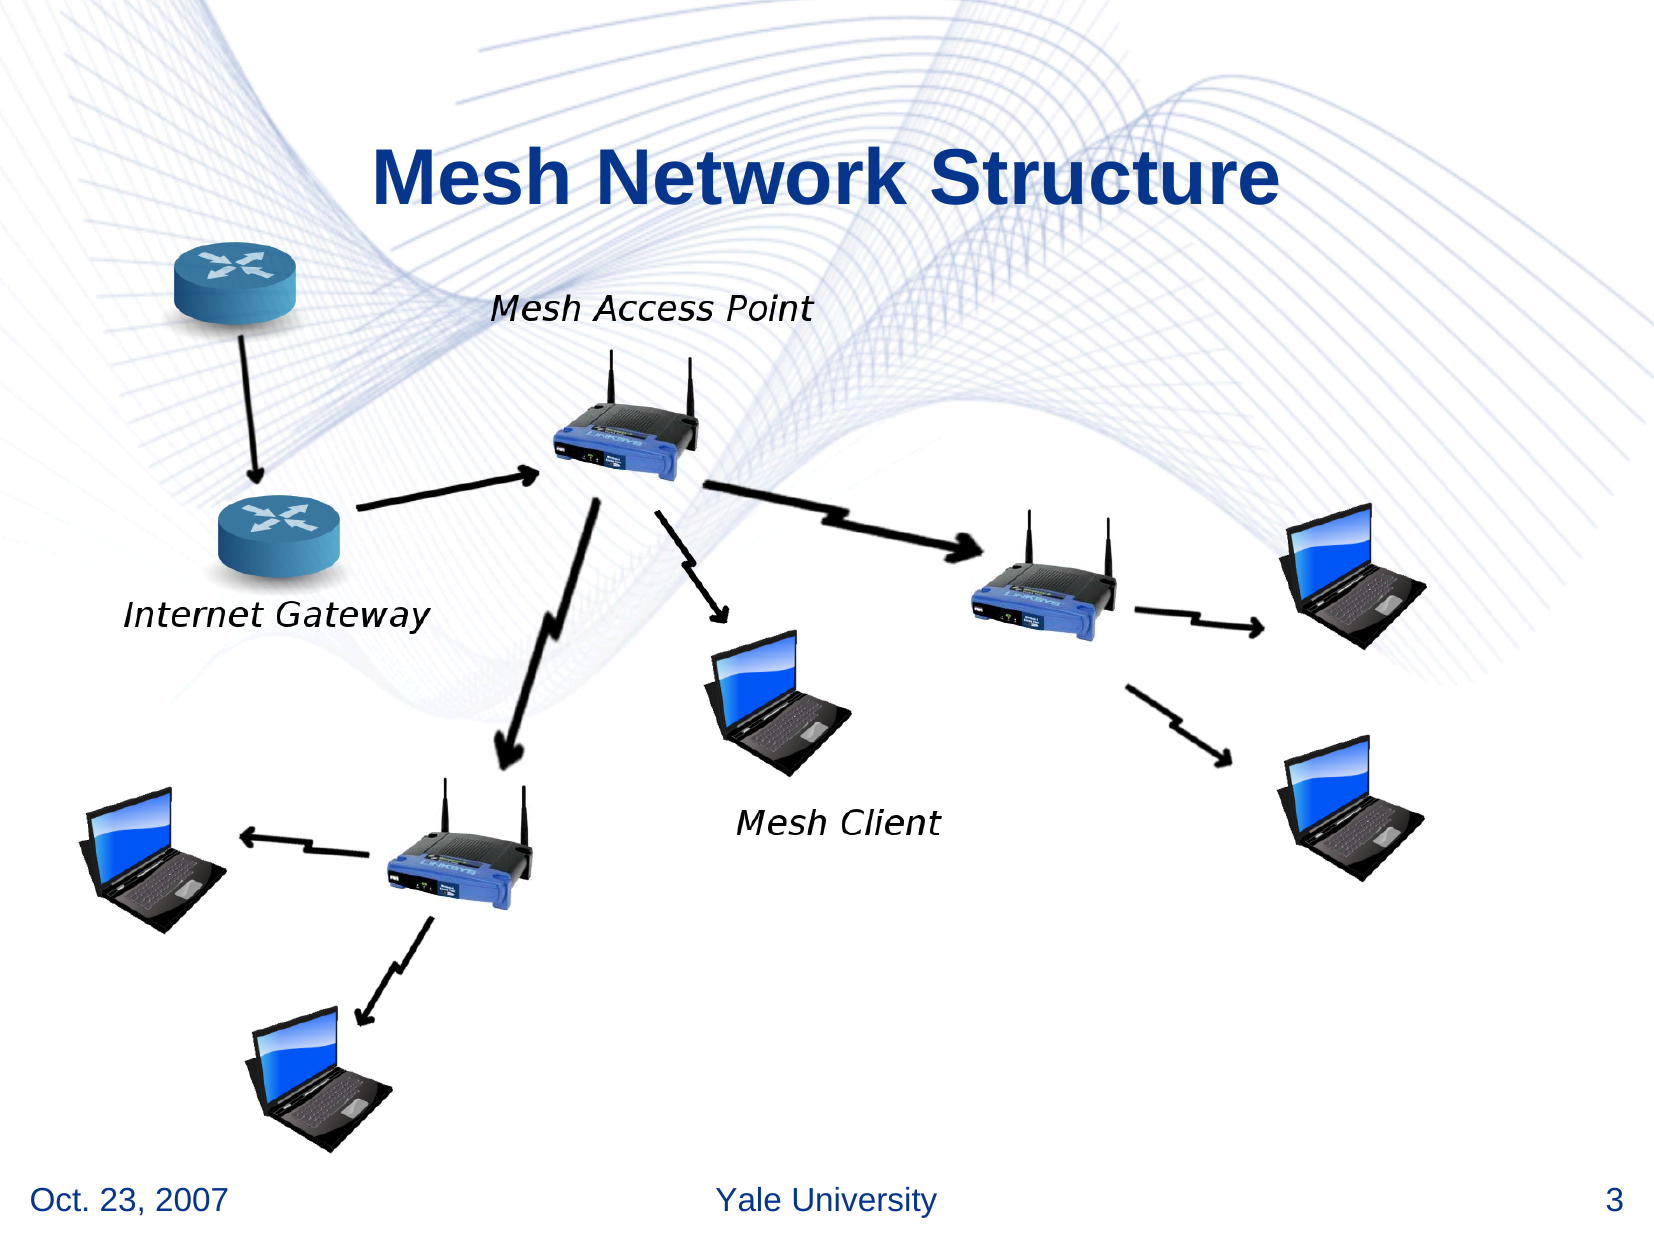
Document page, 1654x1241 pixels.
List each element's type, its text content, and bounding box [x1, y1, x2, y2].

title Mesh Network Structure [118, 66, 1536, 288]
picture [0, 0, 1654, 1241]
